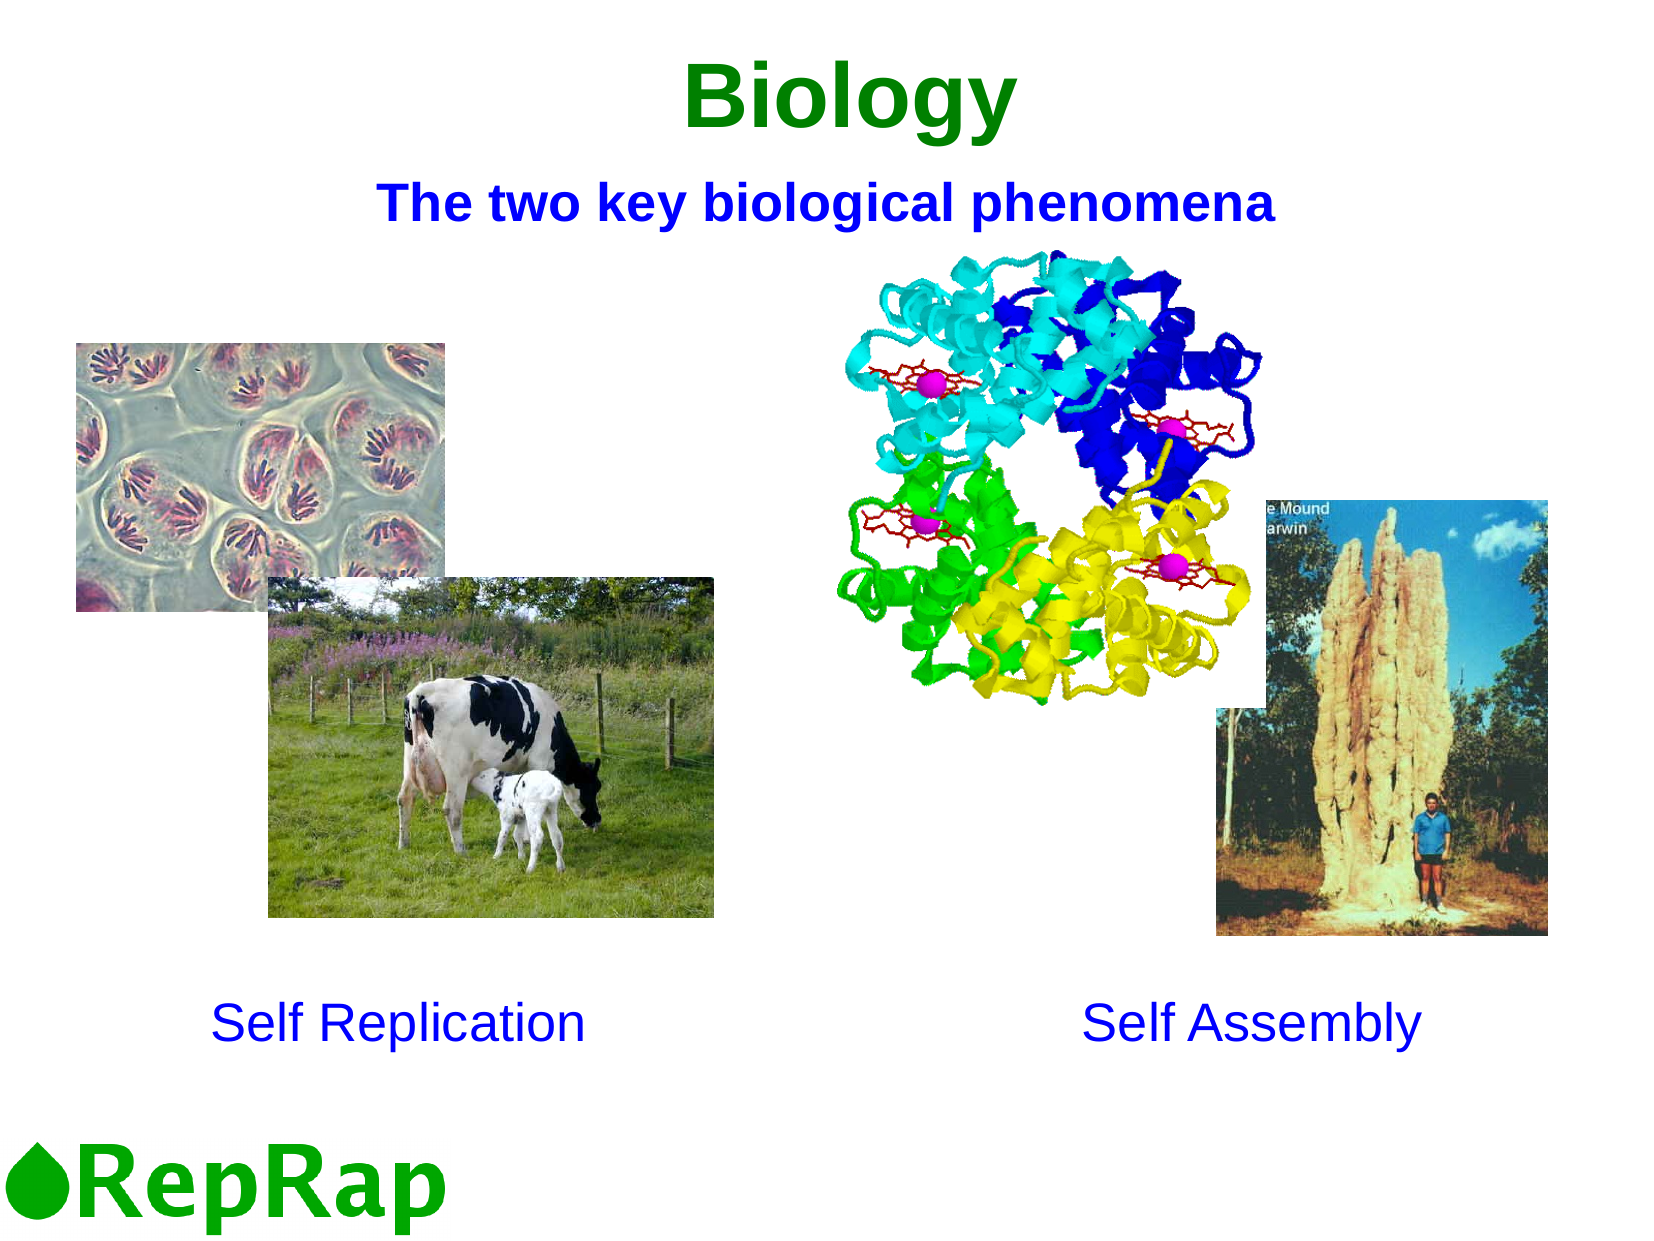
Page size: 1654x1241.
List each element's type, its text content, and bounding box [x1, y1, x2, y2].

picture [76, 343, 714, 918]
title Biology [106, 29, 1595, 139]
picture [833, 247, 1548, 936]
text_box Self Replication Self Assembly [195, 974, 1625, 1071]
picture [0, 1138, 451, 1241]
title The two key biological phenomena [59, 139, 1595, 266]
